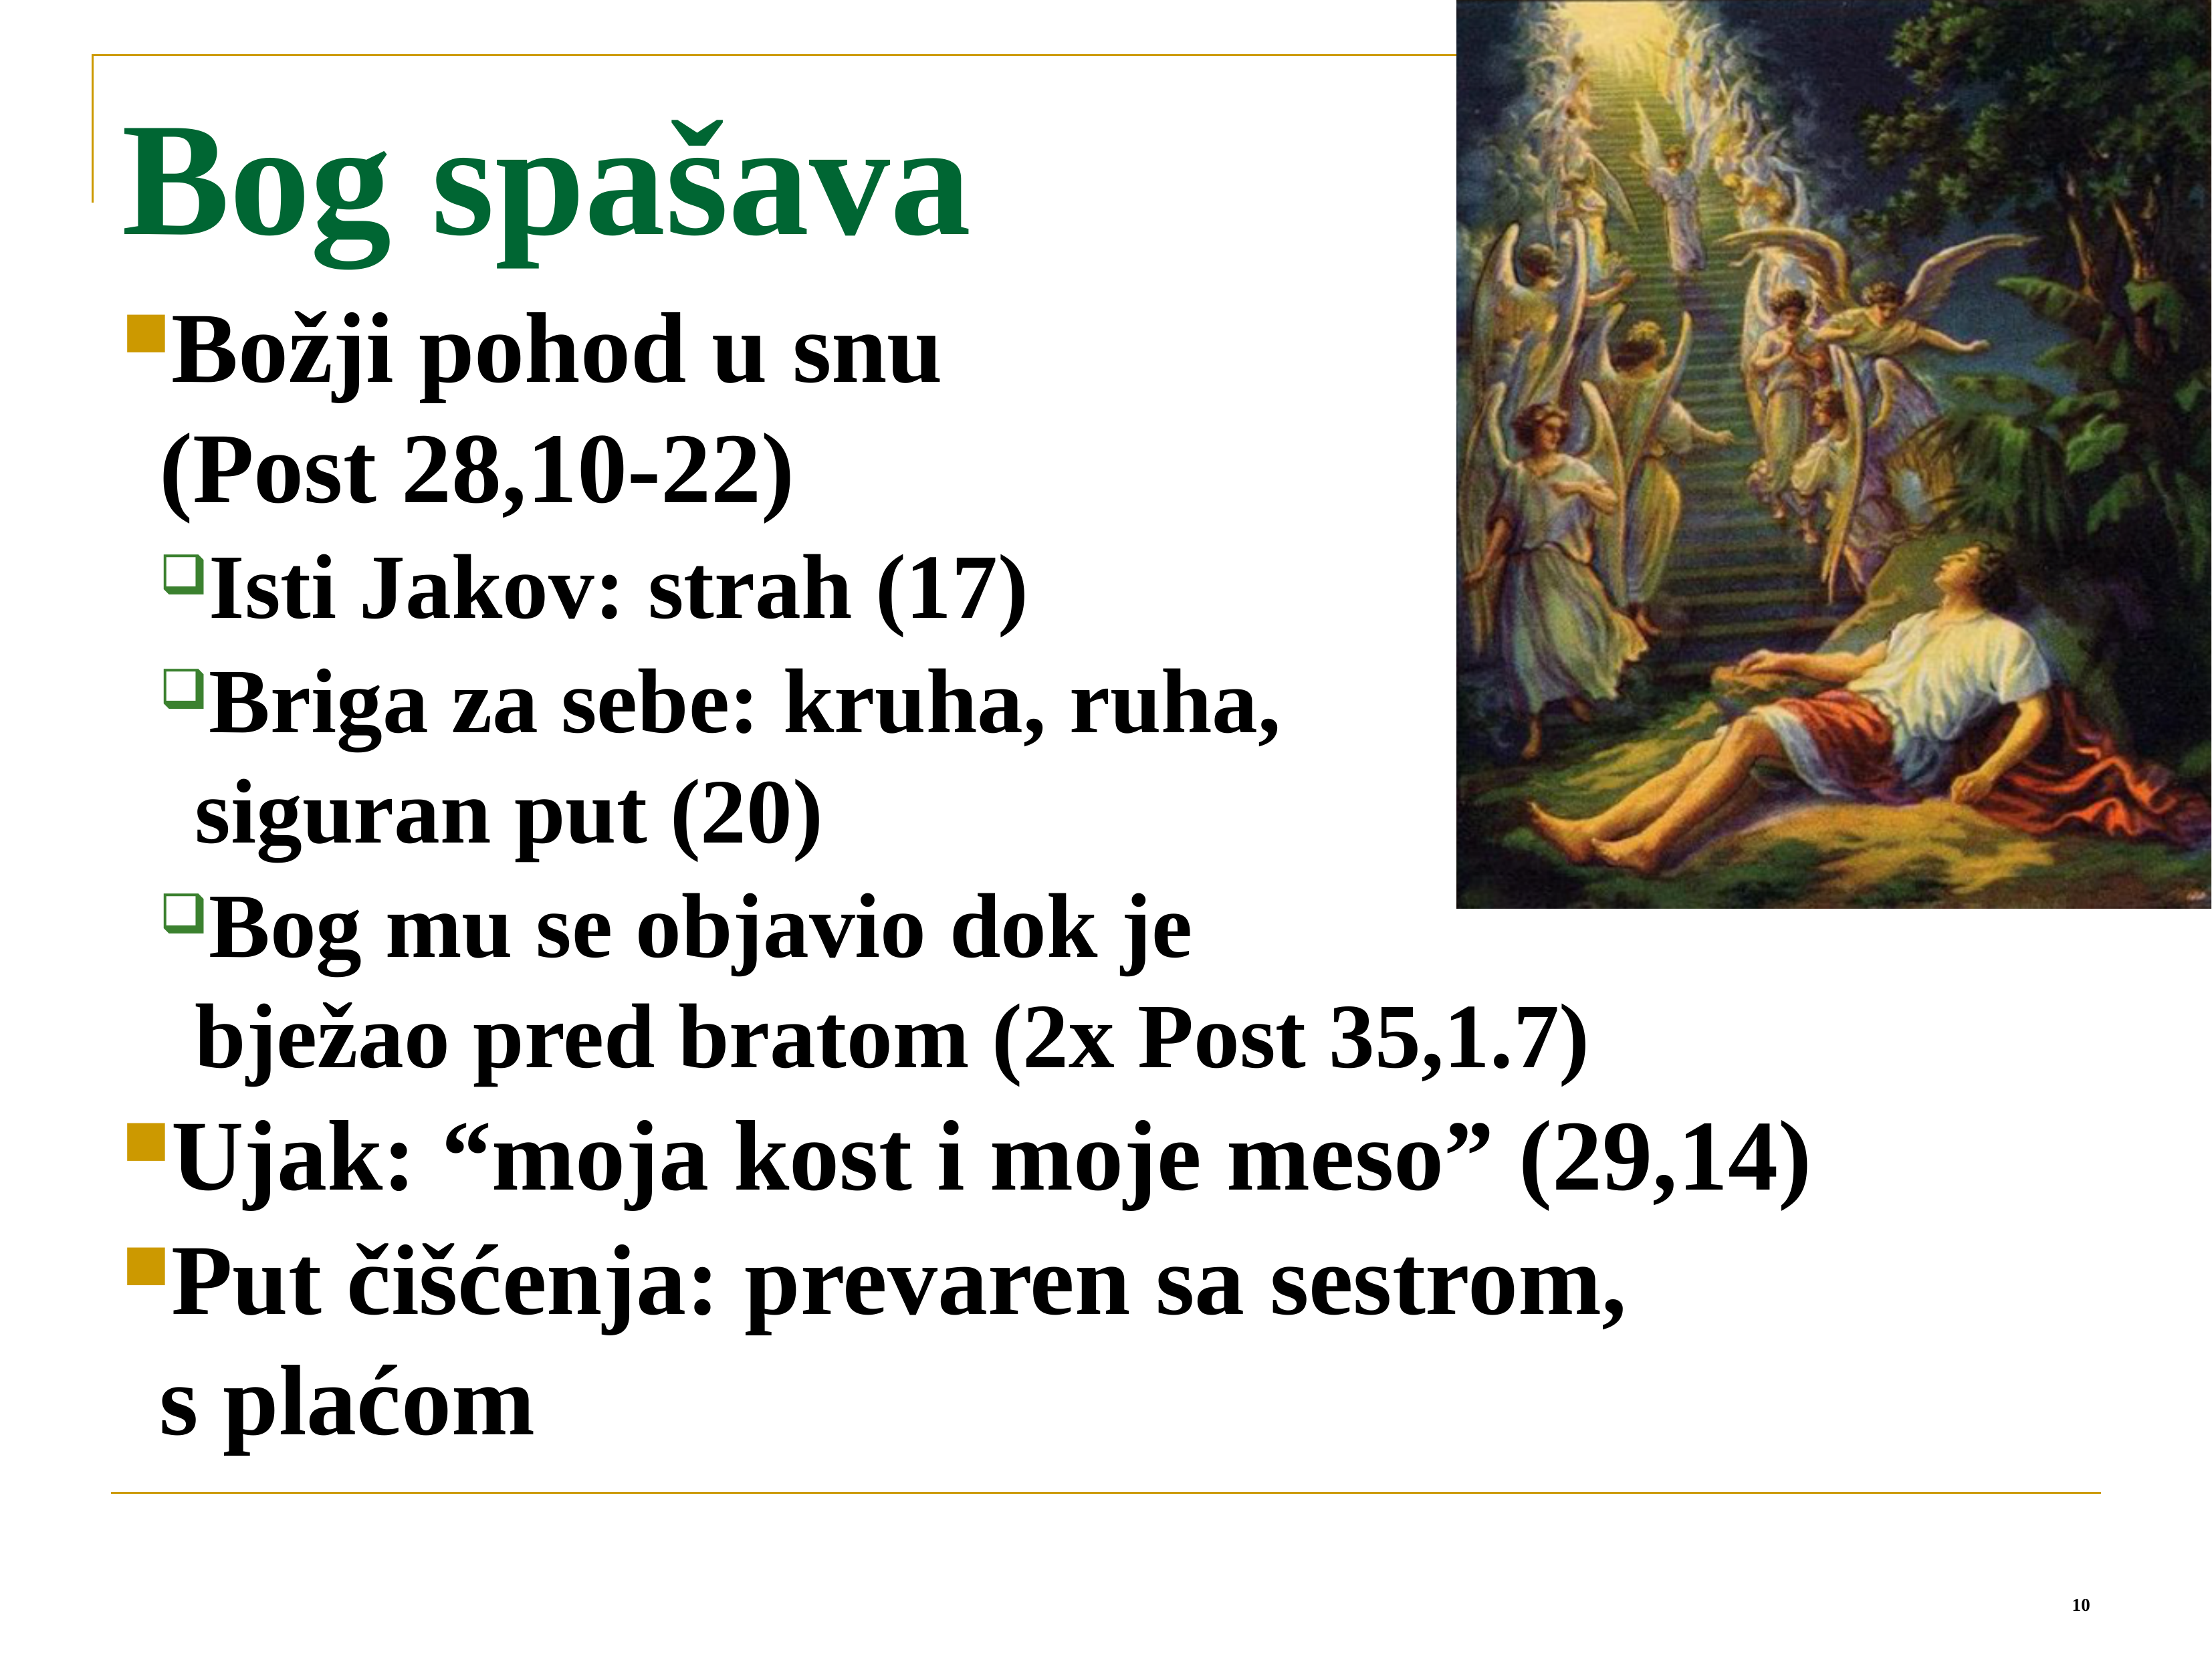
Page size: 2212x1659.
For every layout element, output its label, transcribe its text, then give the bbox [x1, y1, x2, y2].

title Bog spašava [110, 67, 1456, 276]
list Božji pohod u snu (Post 28,10-22) Isti Jakov: strah (17) Briga za sebe: kruha, ruha, siguran put (20) Bog mu se objavio dok je bježao pred bratom (2x Post 35,1.7) Ujak: “moja kost i moje meso” (29,14) Put čišćenja: prevaren sa sestrom, s plaćom [110, 276, 2102, 1491]
picture [1456, 0, 2212, 909]
